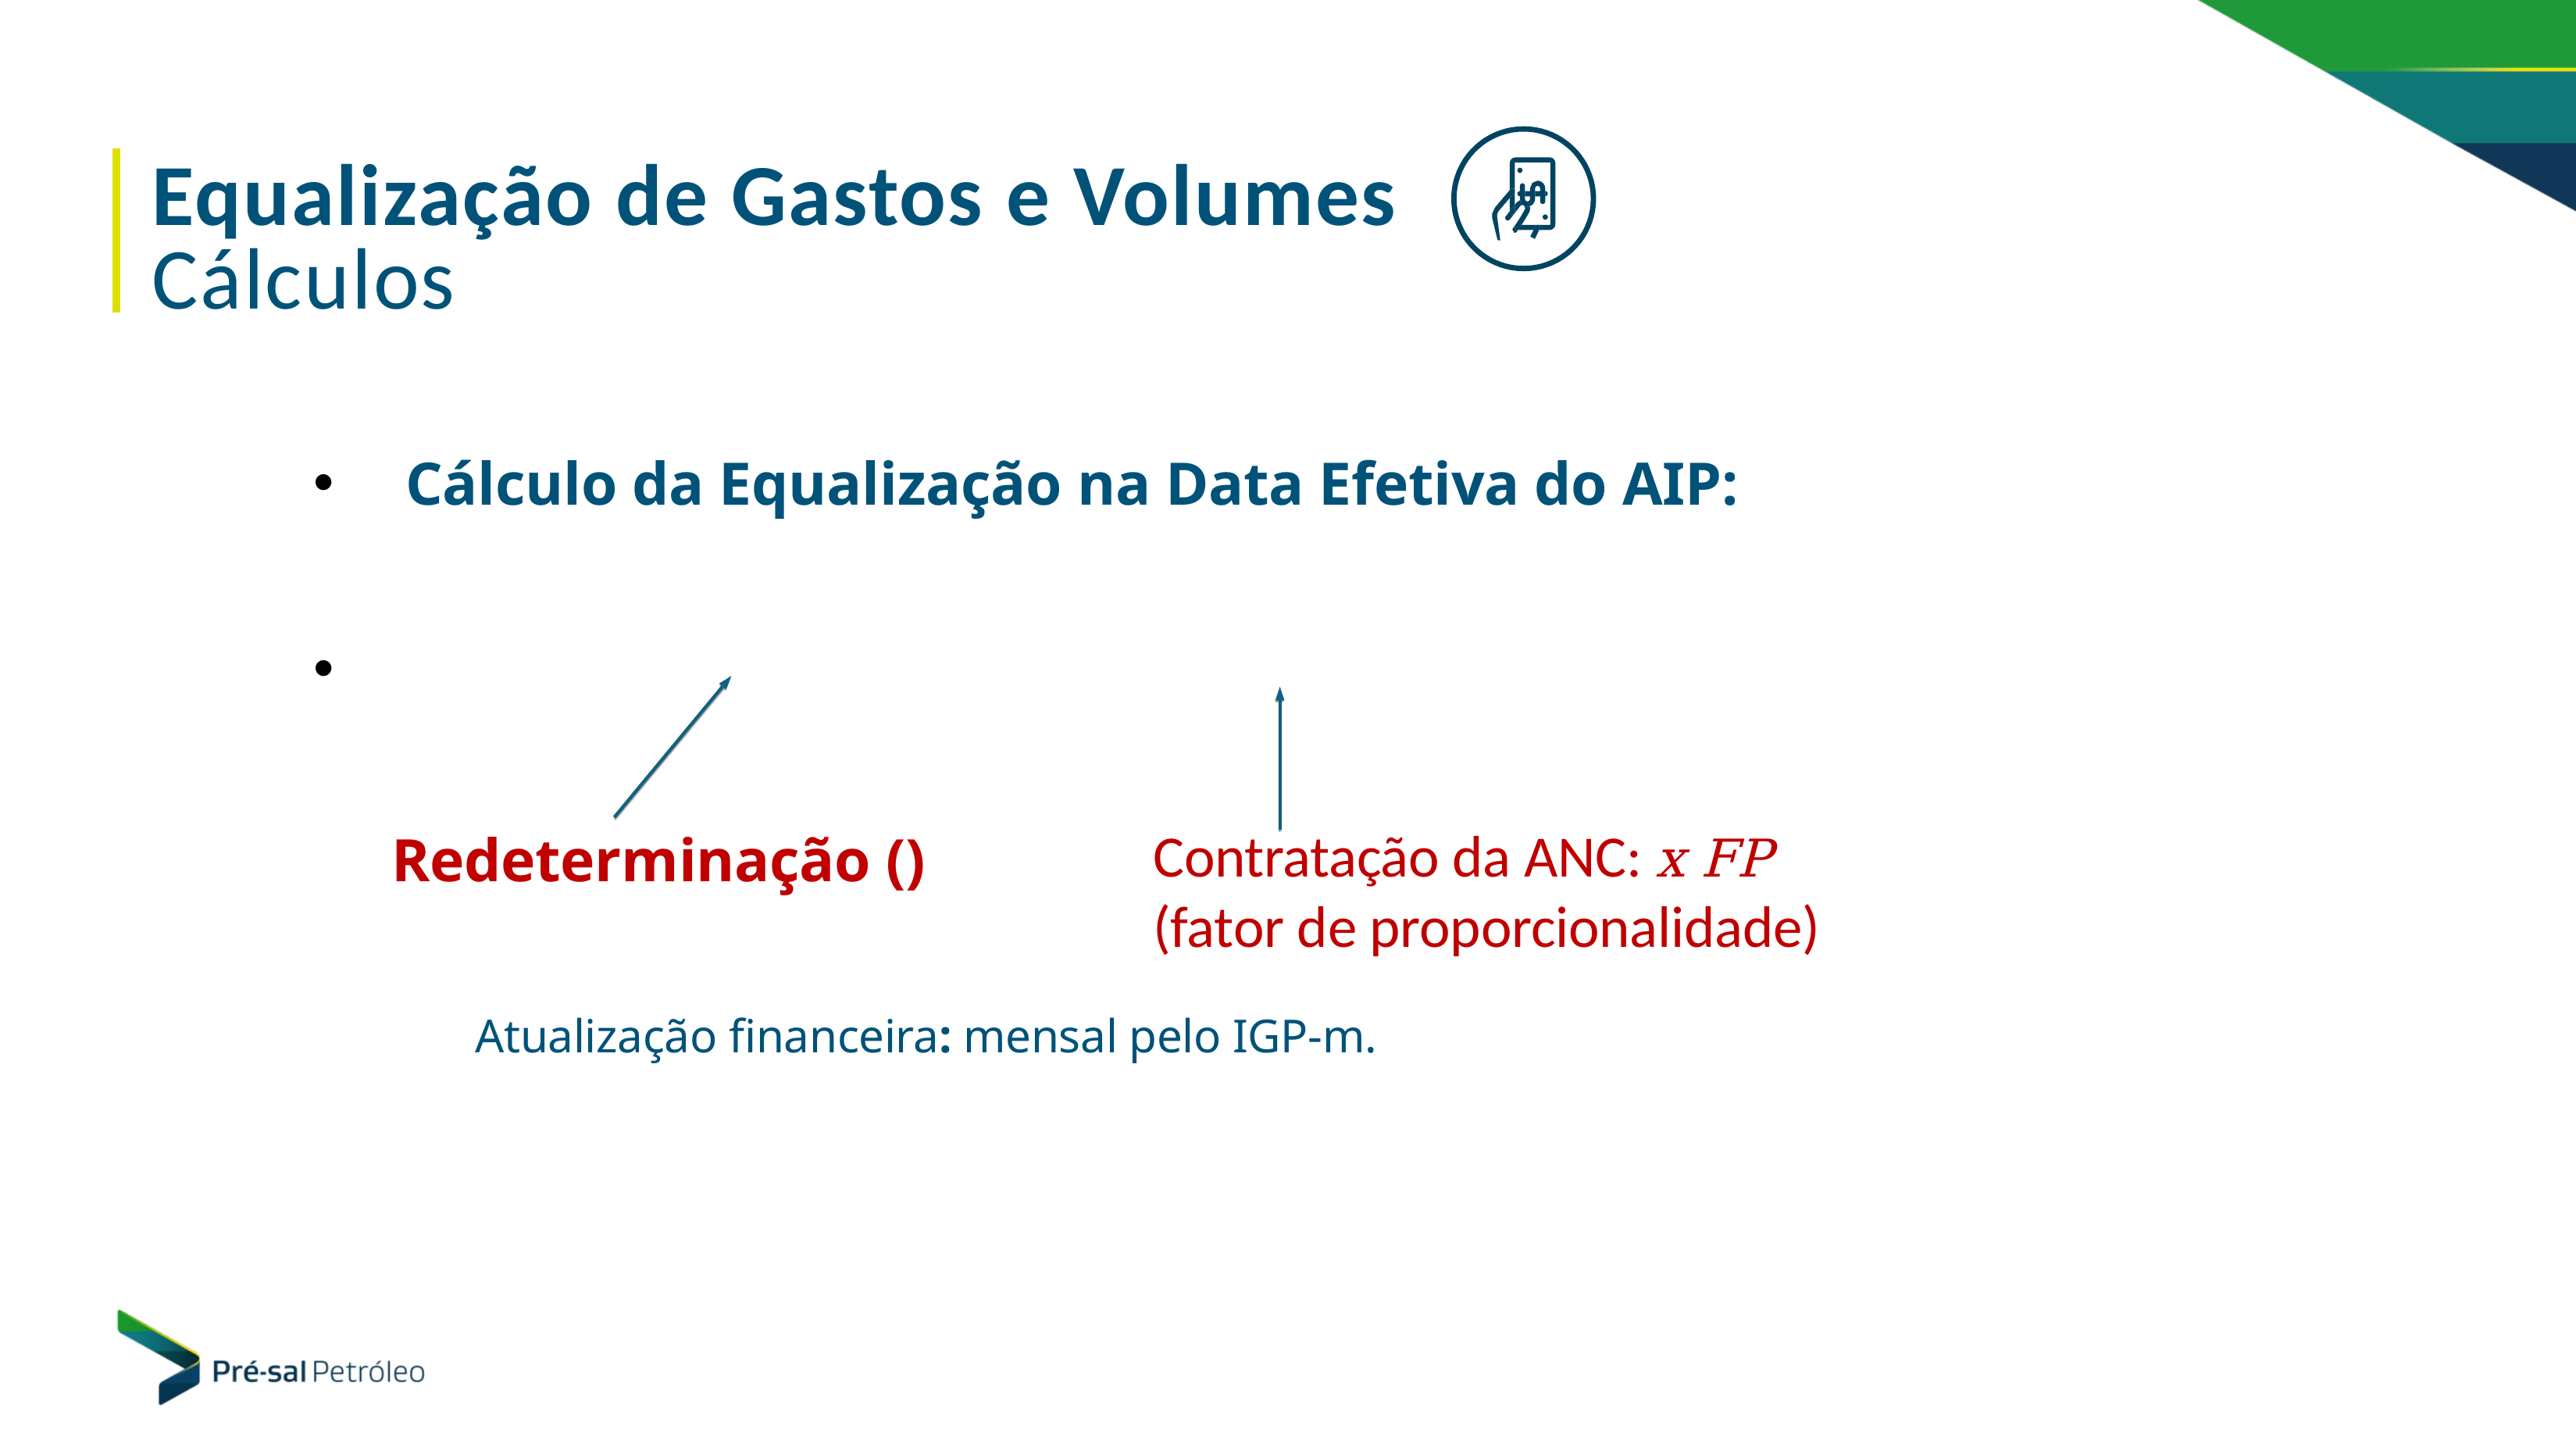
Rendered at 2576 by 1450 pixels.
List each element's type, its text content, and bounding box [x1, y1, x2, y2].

text_box Cálculo da Equalização na Data Efetiva do AIP: Atualização financeira: mensal pelo IGP-m. [301, 441, 2186, 1068]
text_box [1457, 132, 1590, 266]
title Equalização de Gastos e Volumes Cálculos [150, 158, 1747, 330]
text_box Redeterminação () [380, 817, 937, 899]
text_box Contratação da ANC: x FP (fator de proporcionalidade) [1141, 812, 1832, 965]
